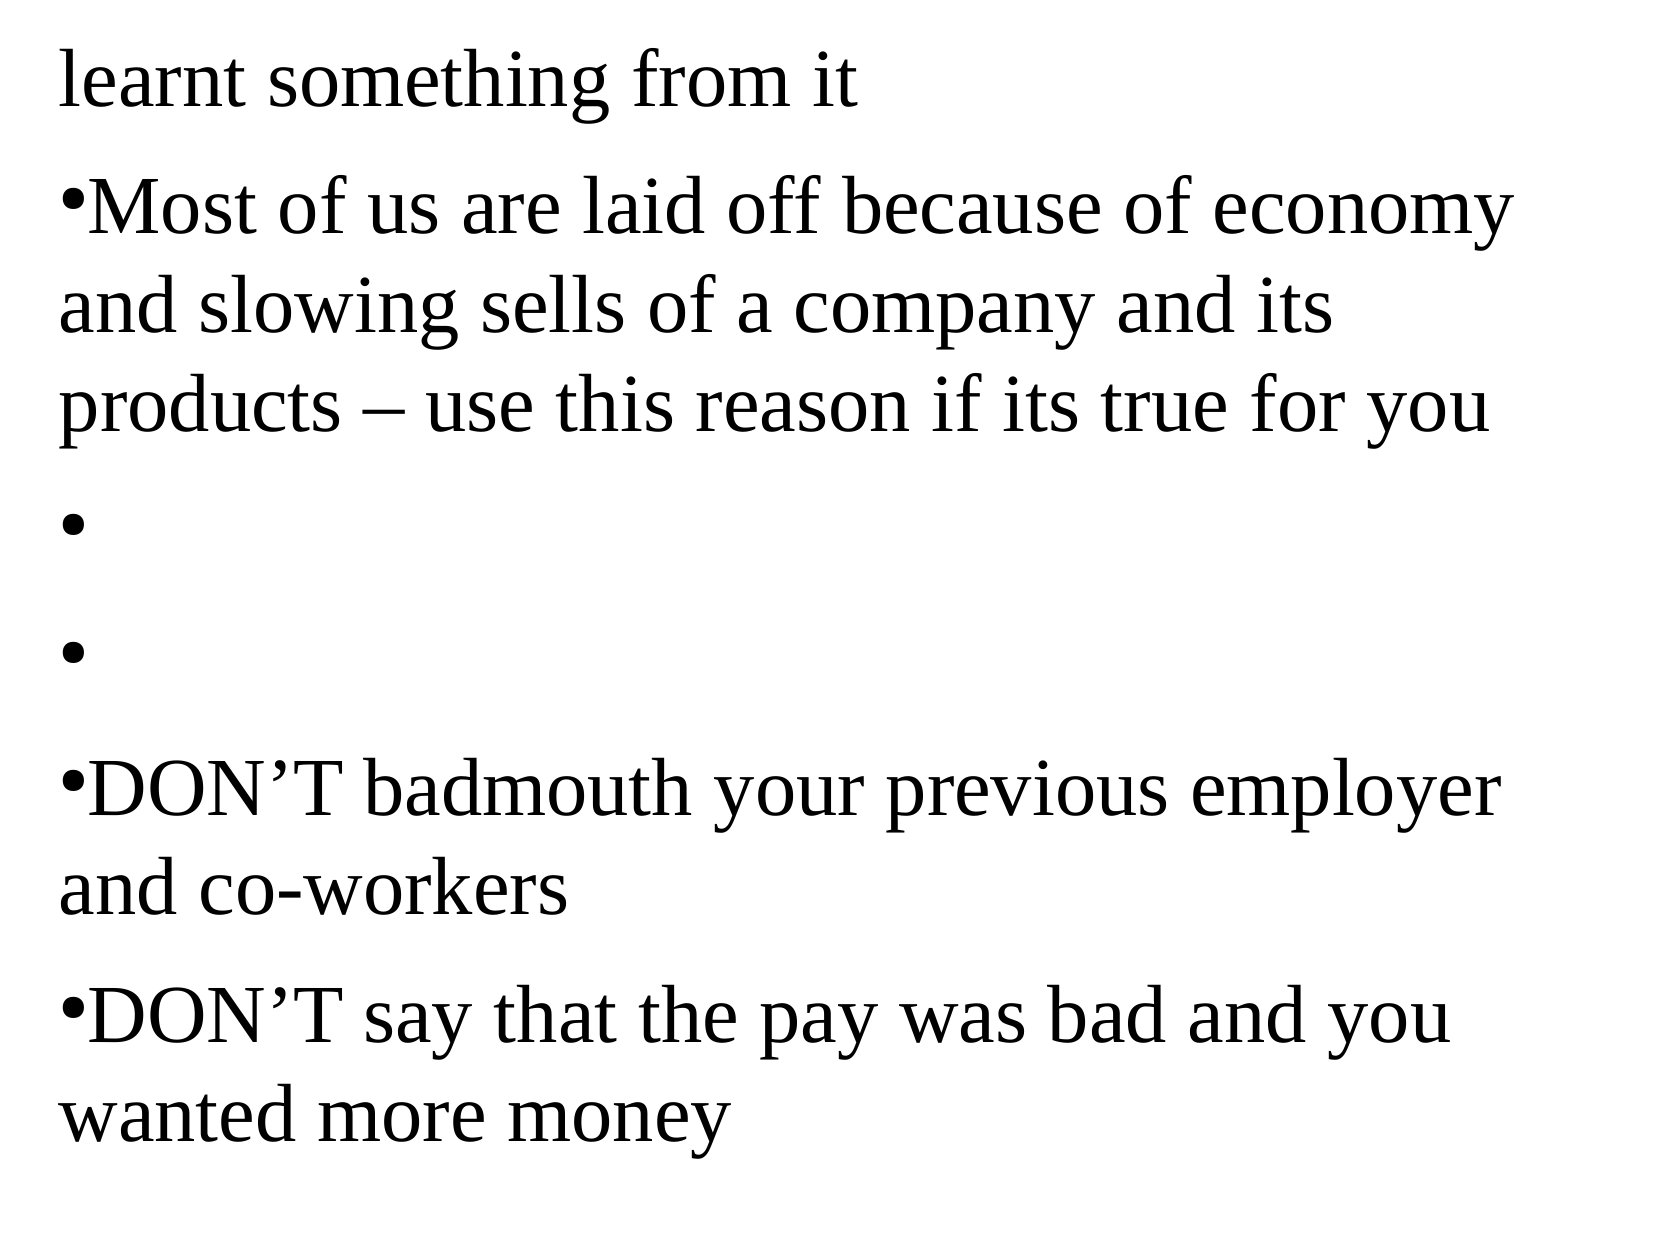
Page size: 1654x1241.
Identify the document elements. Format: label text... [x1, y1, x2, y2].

list learnt something from it Most of us are laid off because of economy and slowing sells of a company and its products – use this reason if its true for you DON’T badmouth your previous employer and co-workers DON’T say that the pay was bad and you wanted more money [59, 23, 1607, 1170]
